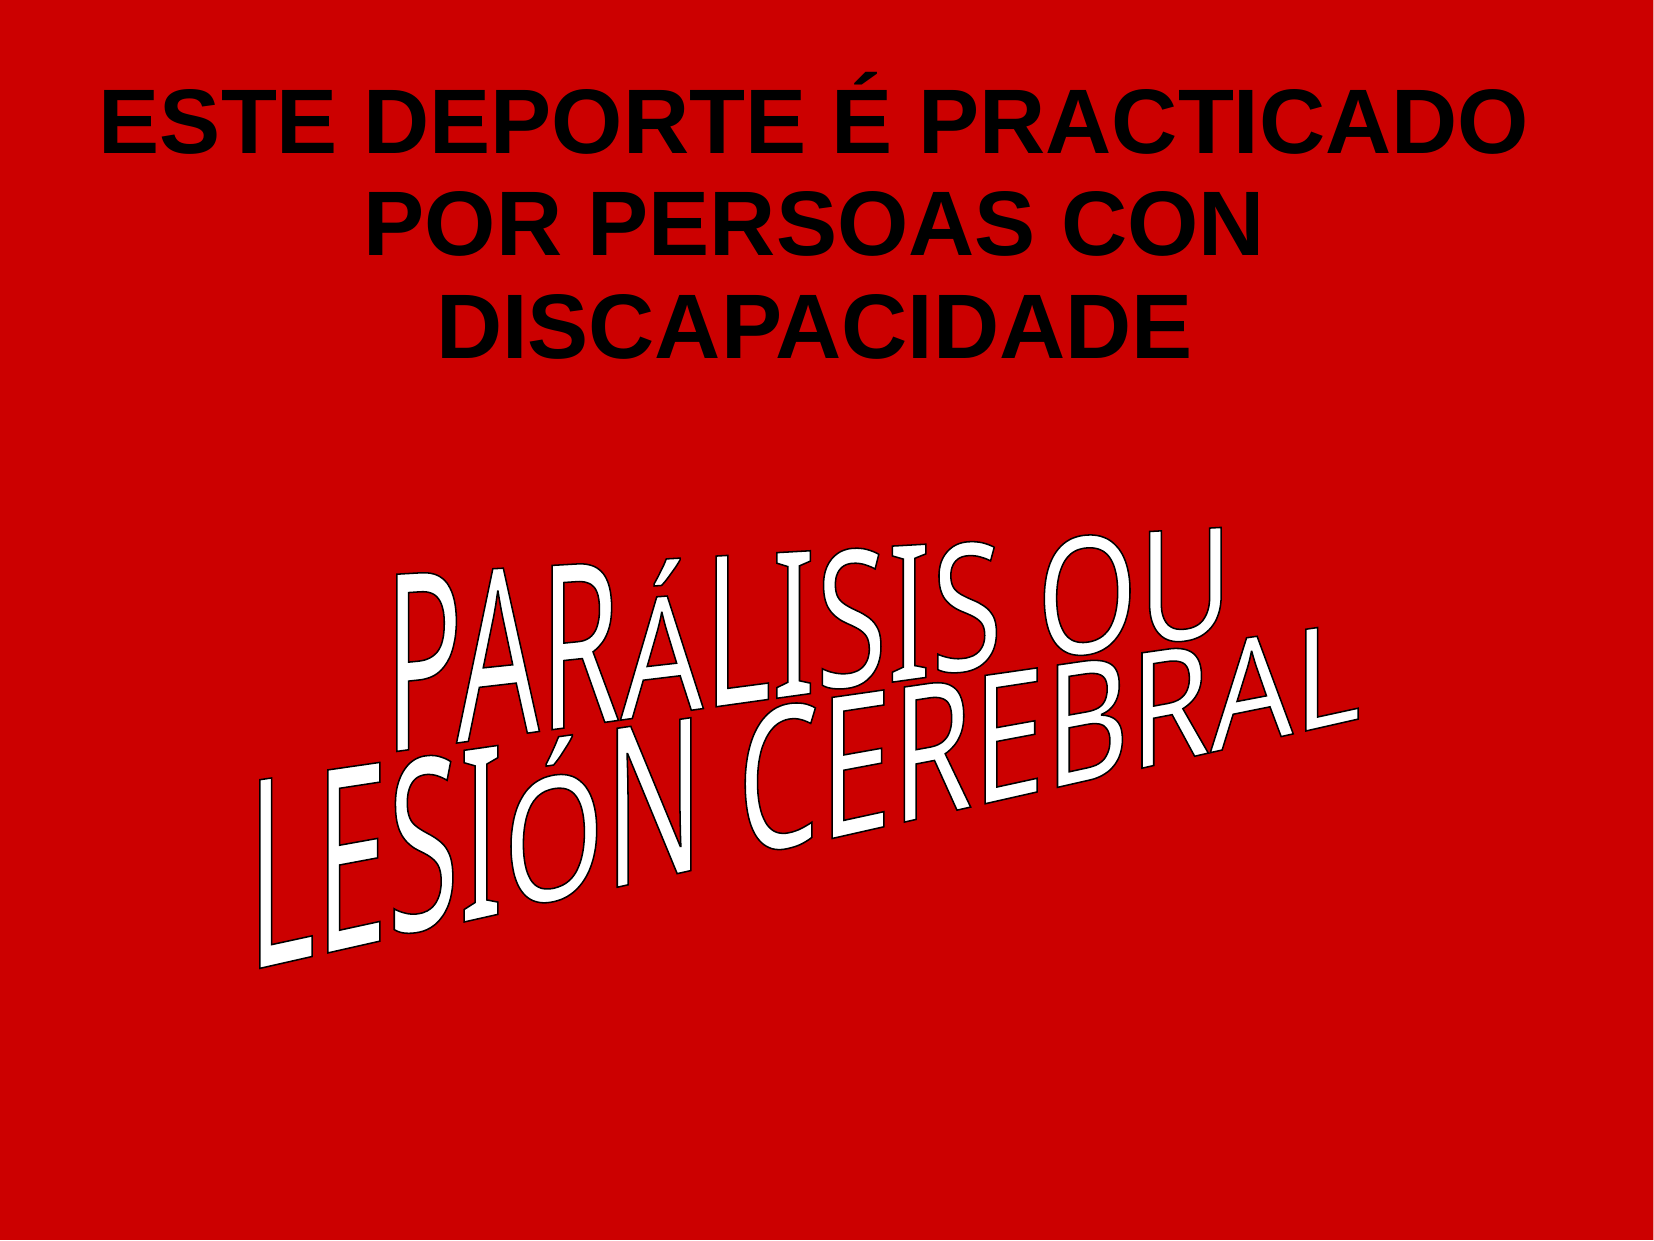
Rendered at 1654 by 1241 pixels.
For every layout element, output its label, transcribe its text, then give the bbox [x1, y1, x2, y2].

text_box PARÁLISIS OU LESIÓN CEREBRAL [1210, 636, 1294, 753]
text_box PARÁLISIS OU LESIÓN CEREBRAL [552, 563, 619, 730]
title ESTE DEPORTE É PRACTICADO POR PERSOAS CON DISCAPACIDADE [70, 70, 1559, 378]
text_box PARÁLISIS OU LESIÓN CEREBRAL [511, 774, 597, 903]
text_box PARÁLISIS OU LESIÓN CEREBRAL [456, 568, 540, 744]
text_box PARÁLISIS OU LESIÓN CEREBRAL [654, 558, 681, 587]
text_box PARÁLISIS OU LESIÓN CEREBRAL [745, 702, 816, 850]
text_box PARÁLISIS OU LESIÓN CEREBRAL [546, 734, 573, 767]
text_box PARÁLISIS OU LESIÓN CEREBRAL [937, 541, 997, 673]
text_box PARÁLISIS OU LESIÓN CEREBRAL [620, 596, 704, 721]
text_box PARÁLISIS OU LESIÓN CEREBRAL [904, 682, 971, 823]
text_box PARÁLISIS OU LESIÓN CEREBRAL [1305, 627, 1359, 731]
text_box PARÁLISIS OU LESIÓN CEREBRAL [1149, 527, 1222, 642]
text_box PARÁLISIS OU LESIÓN CEREBRAL [394, 755, 453, 934]
text_box PARÁLISIS OU LESIÓN CEREBRAL [259, 777, 313, 969]
text_box PARÁLISIS OU LESIÓN CEREBRAL [832, 689, 884, 839]
text_box PARÁLISIS OU LESIÓN CEREBRAL [892, 544, 926, 683]
text_box PARÁLISIS OU LESIÓN CEREBRAL [1044, 534, 1131, 656]
text_box PARÁLISIS OU LESIÓN CEREBRAL [985, 667, 1038, 804]
text_box PARÁLISIS OU LESIÓN CEREBRAL [822, 548, 881, 689]
text_box PARÁLISIS OU LESIÓN CEREBRAL [1142, 648, 1209, 769]
text_box PARÁLISIS OU LESIÓN CEREBRAL [776, 550, 811, 699]
text_box PARÁLISIS OU LESIÓN CEREBRAL [396, 572, 457, 752]
text_box PARÁLISIS OU LESIÓN CEREBRAL [716, 555, 769, 707]
text_box PARÁLISIS OU LESIÓN CEREBRAL [617, 717, 691, 888]
text_box PARÁLISIS OU LESIÓN CEREBRAL [327, 762, 380, 953]
text_box PARÁLISIS OU LESIÓN CEREBRAL [1057, 660, 1123, 788]
text_box PARÁLISIS OU LESIÓN CEREBRAL [464, 745, 498, 922]
